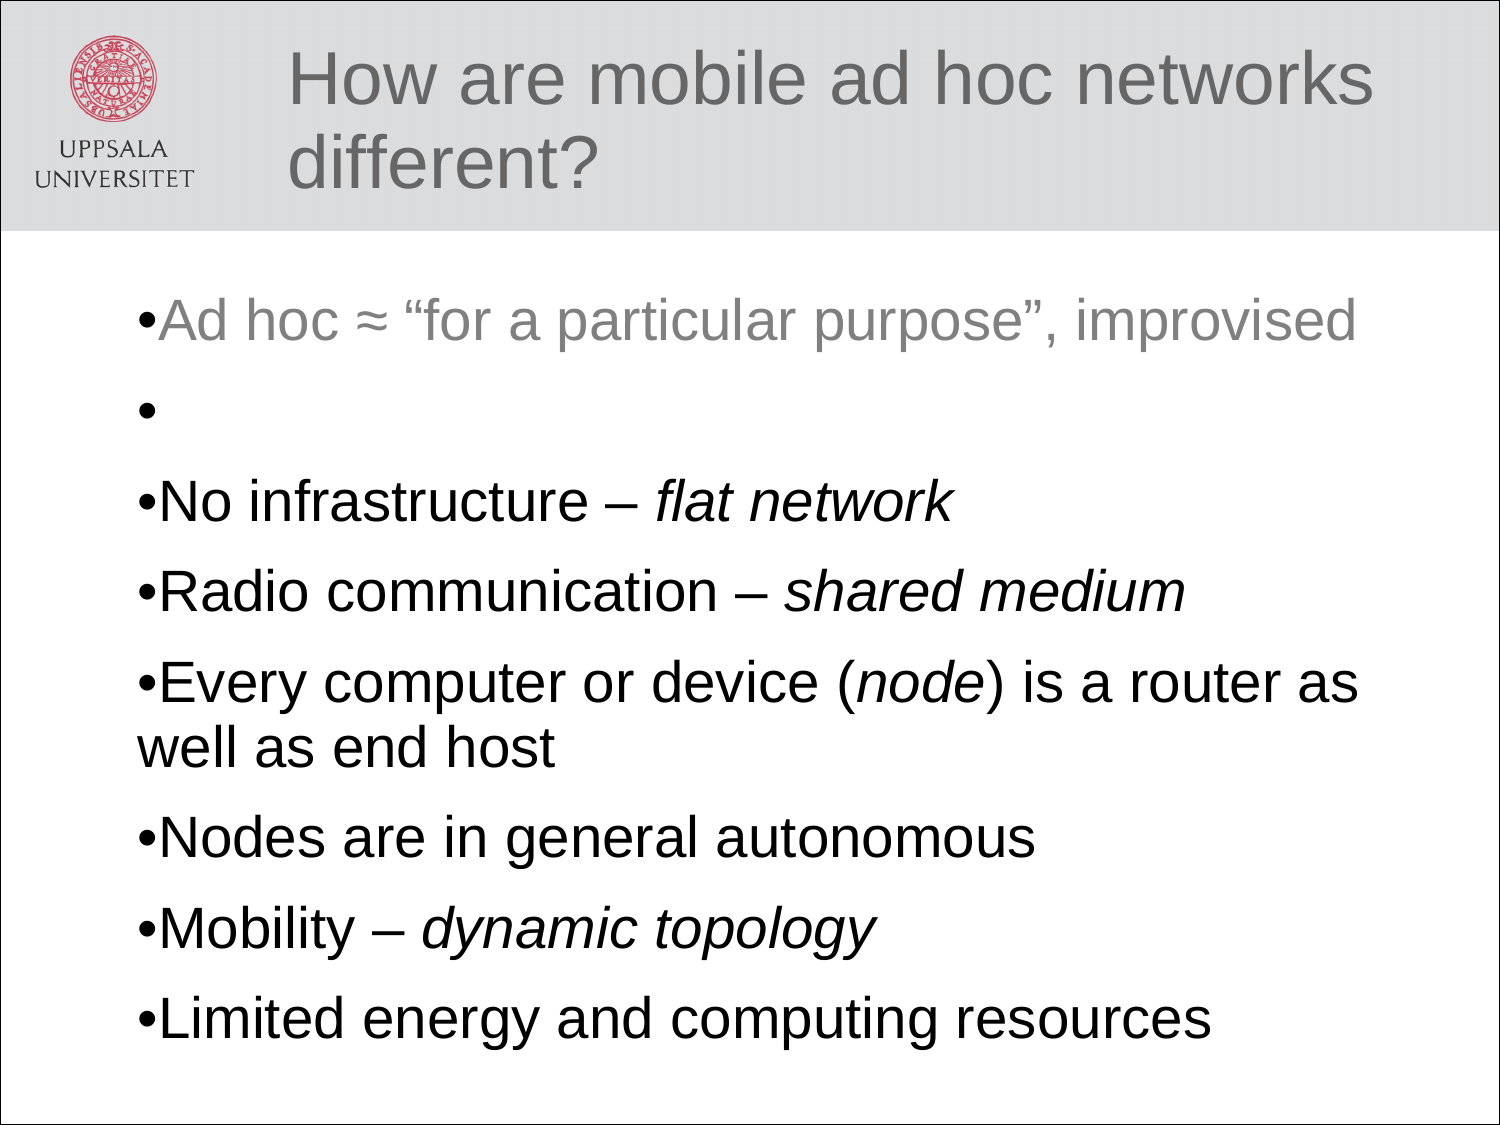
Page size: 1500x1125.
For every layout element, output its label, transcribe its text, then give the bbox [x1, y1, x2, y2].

picture [1, 1, 1499, 231]
title How are mobile ad hoc networks different? [287, 20, 1388, 222]
list Ad hoc ≈ “for a particular purpose”, improvised No infrastructure – flat network Radio communication – shared medium Every computer or device (node) is a router as well as end host Nodes are in general autonomous Mobility – dynamic topology Limited energy and computing resources [137, 287, 1388, 1052]
